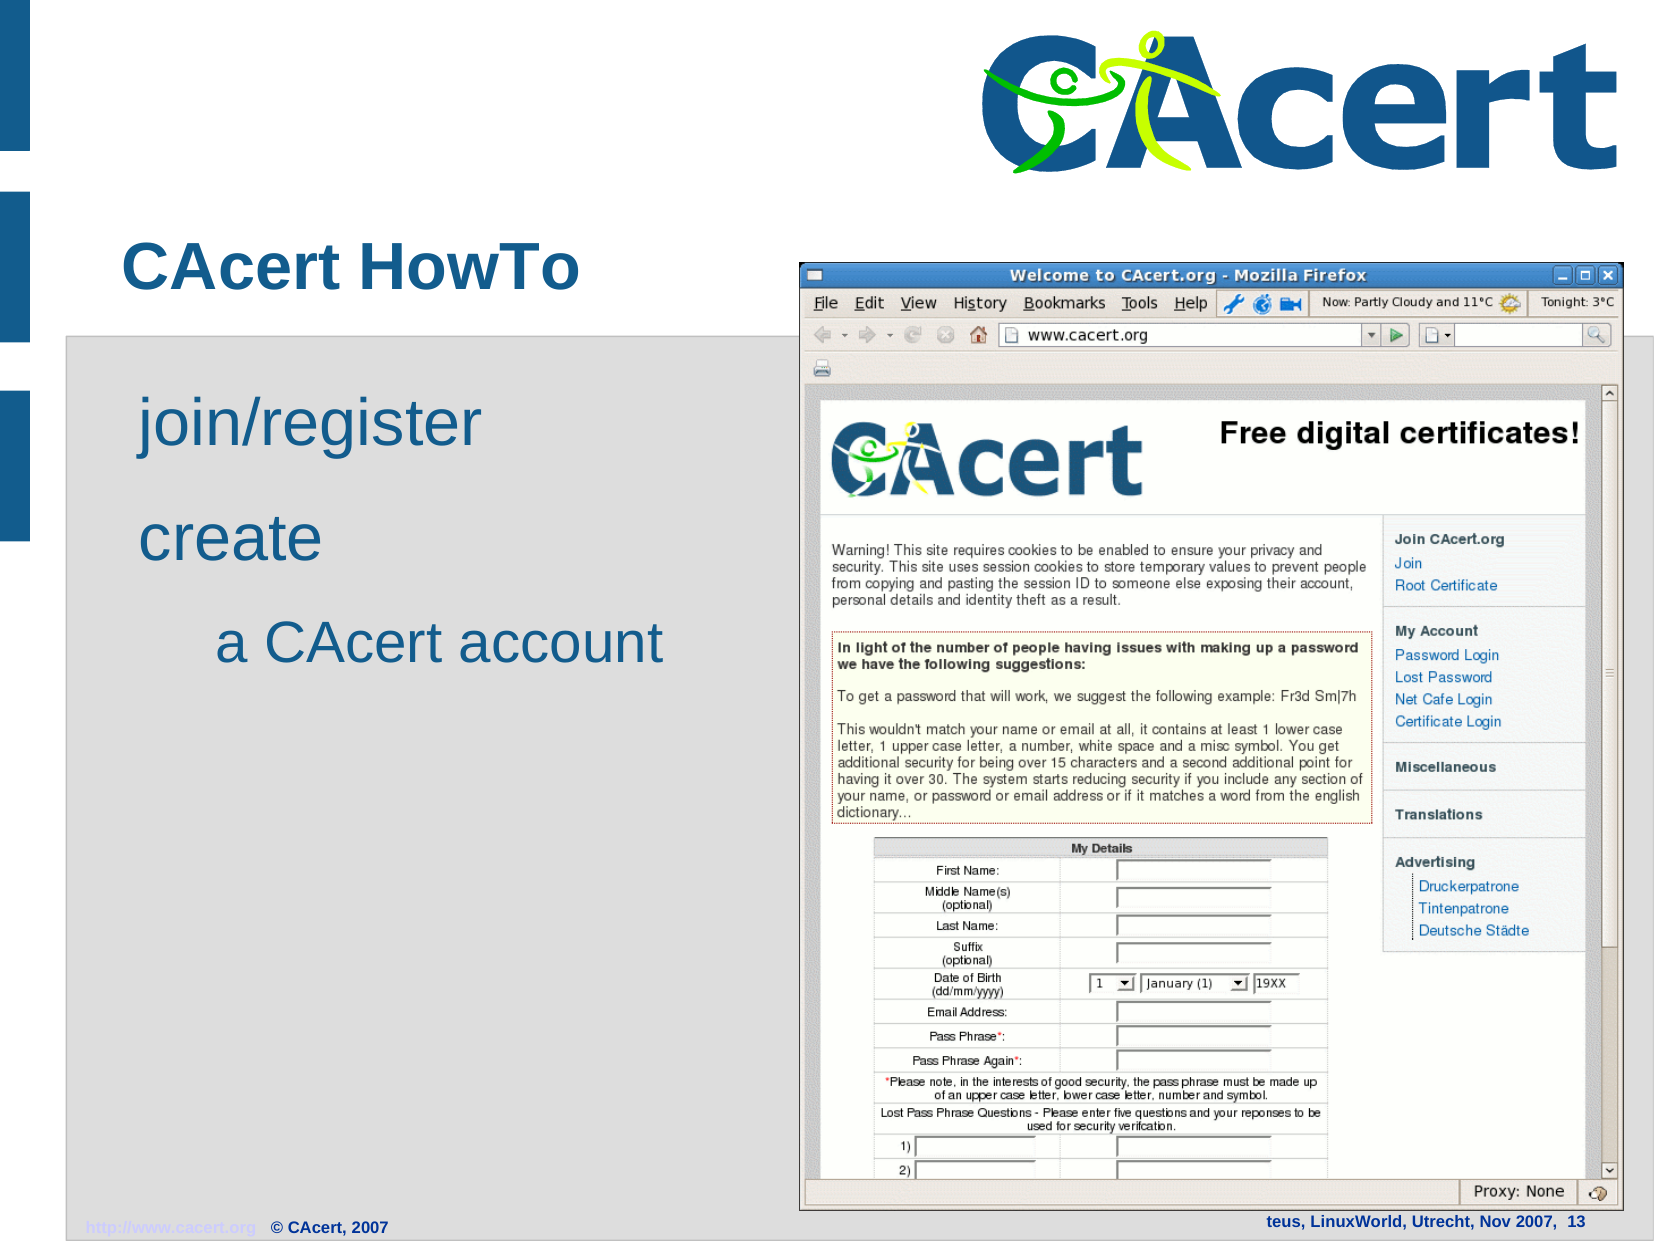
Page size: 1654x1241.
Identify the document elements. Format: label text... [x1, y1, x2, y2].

title CAcert HowTo [121, 184, 1534, 309]
picture [799, 262, 1624, 1211]
list join/register create a CAcert account [121, 344, 799, 1112]
